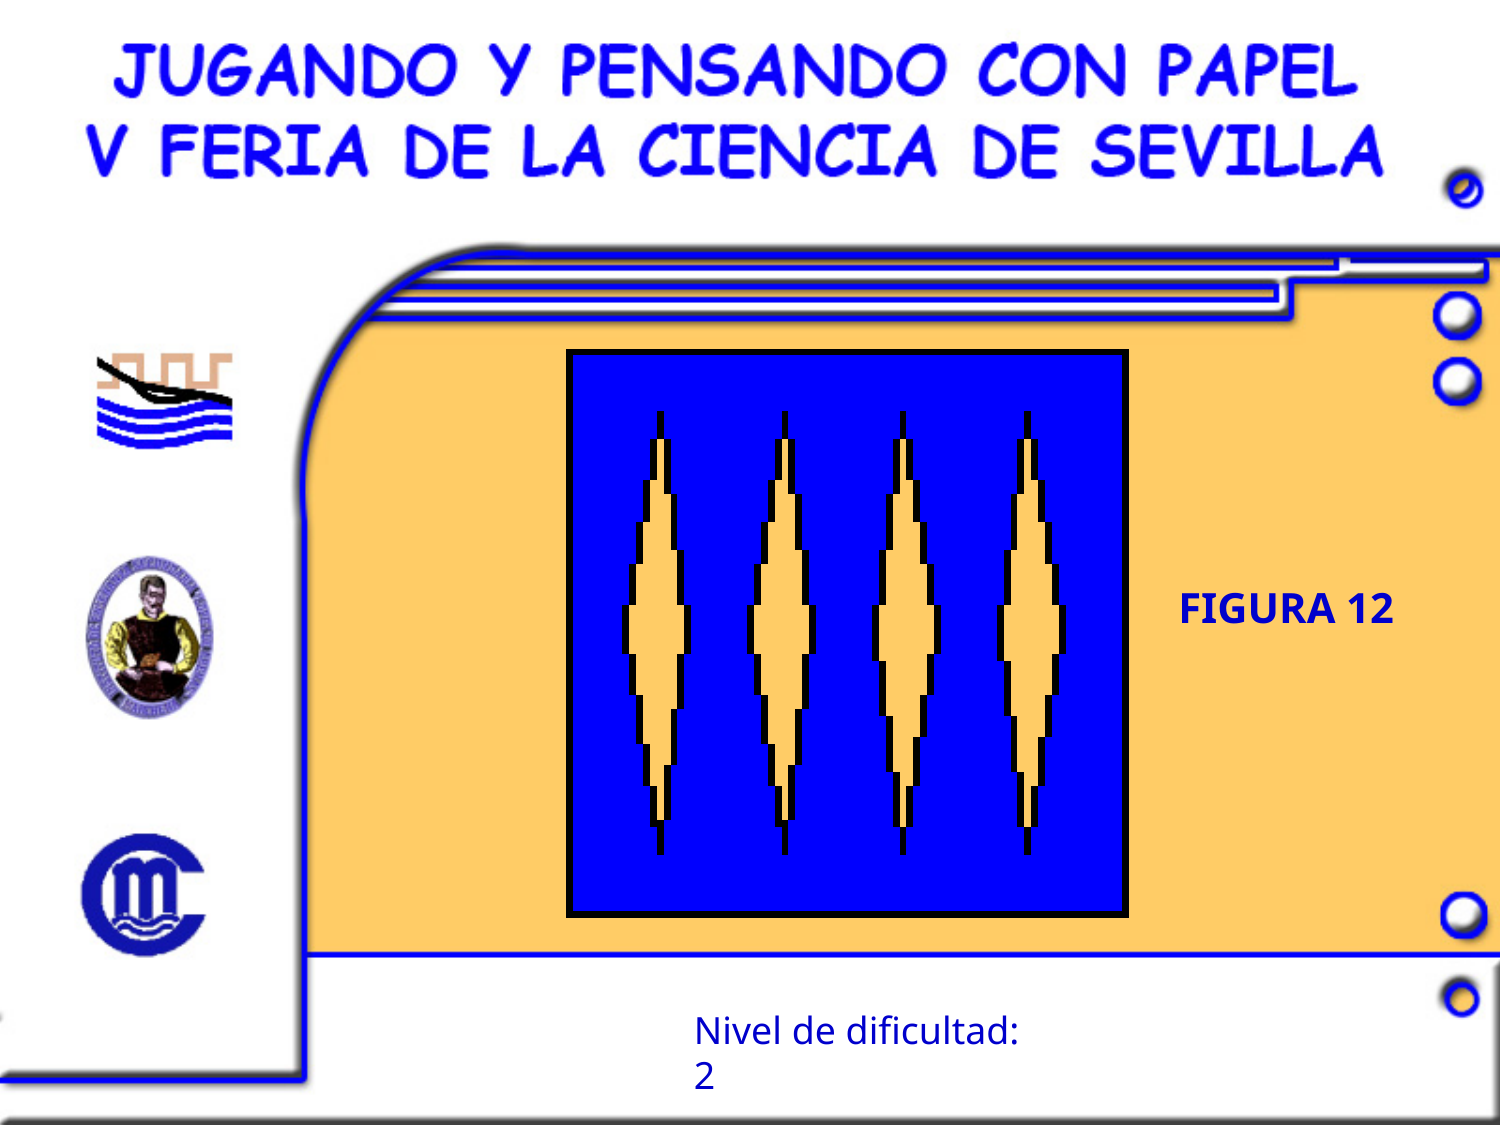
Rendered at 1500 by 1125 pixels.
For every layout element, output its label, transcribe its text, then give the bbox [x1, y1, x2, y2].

picture [0, 0, 1500, 1125]
text_box Nivel de dificultad: 2 [679, 999, 1046, 1105]
text_box FIGURA 12 [1163, 574, 1424, 640]
